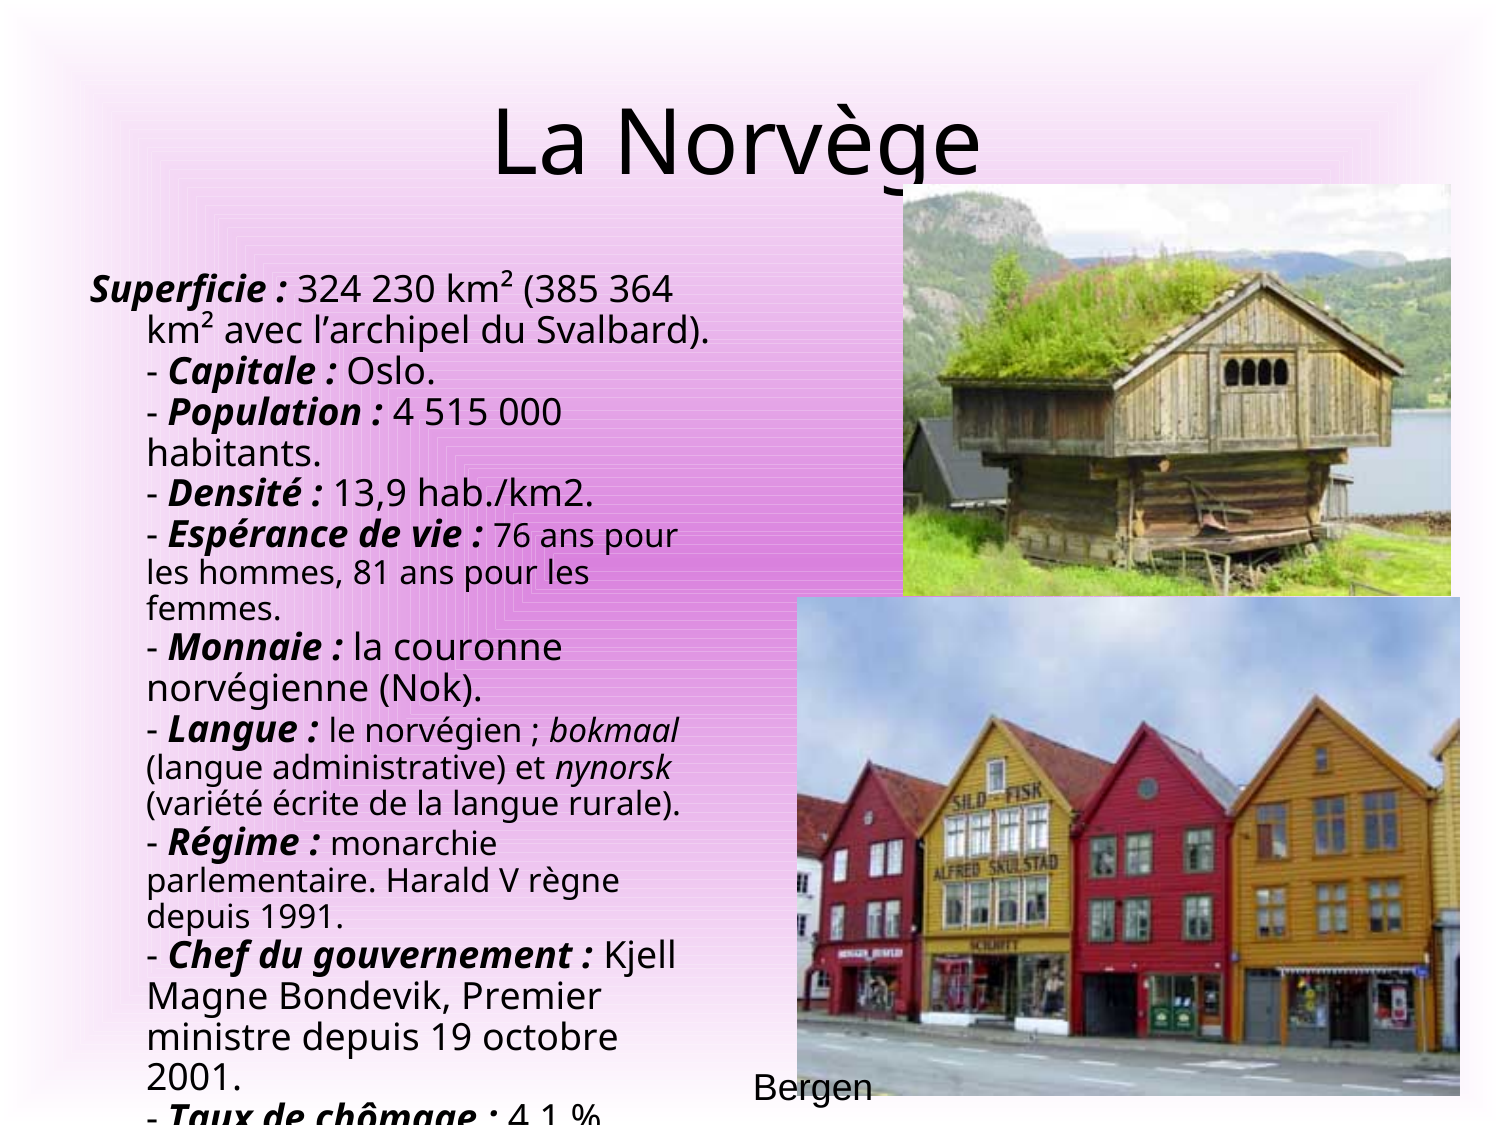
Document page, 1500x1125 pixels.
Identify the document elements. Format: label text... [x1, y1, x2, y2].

text_box Bergen [738, 1058, 1022, 1117]
picture [903, 184, 1451, 596]
list Superficie : 324 230 km² (385 364 km² avec l’archipel du Svalbard). - Capitale : Oslo. - Population : 4 515 000 habitants. - Densité : 13,9 hab./km2. - Espérance de vie : 76 ans pour les hommes, 81 ans pour les femmes. - Monnaie : la couronne norvégienne (Nok). - Langue : le norvégien ; bokmaal (langue administrative) et nynorsk (variété écrite de la langue rurale). - Régime : monarchie parlementaire. Harald V règne depuis 1991. - Chef du gouvernement : Kjell Magne Bondevik, Premier ministre depuis 19 octobre 2001. - Taux de chômage : 4,1 %. - Religion : luthérienne à 88 %. [75, 262, 738, 1125]
title La Norvège [75, 45, 1426, 233]
picture [797, 597, 1460, 1096]
